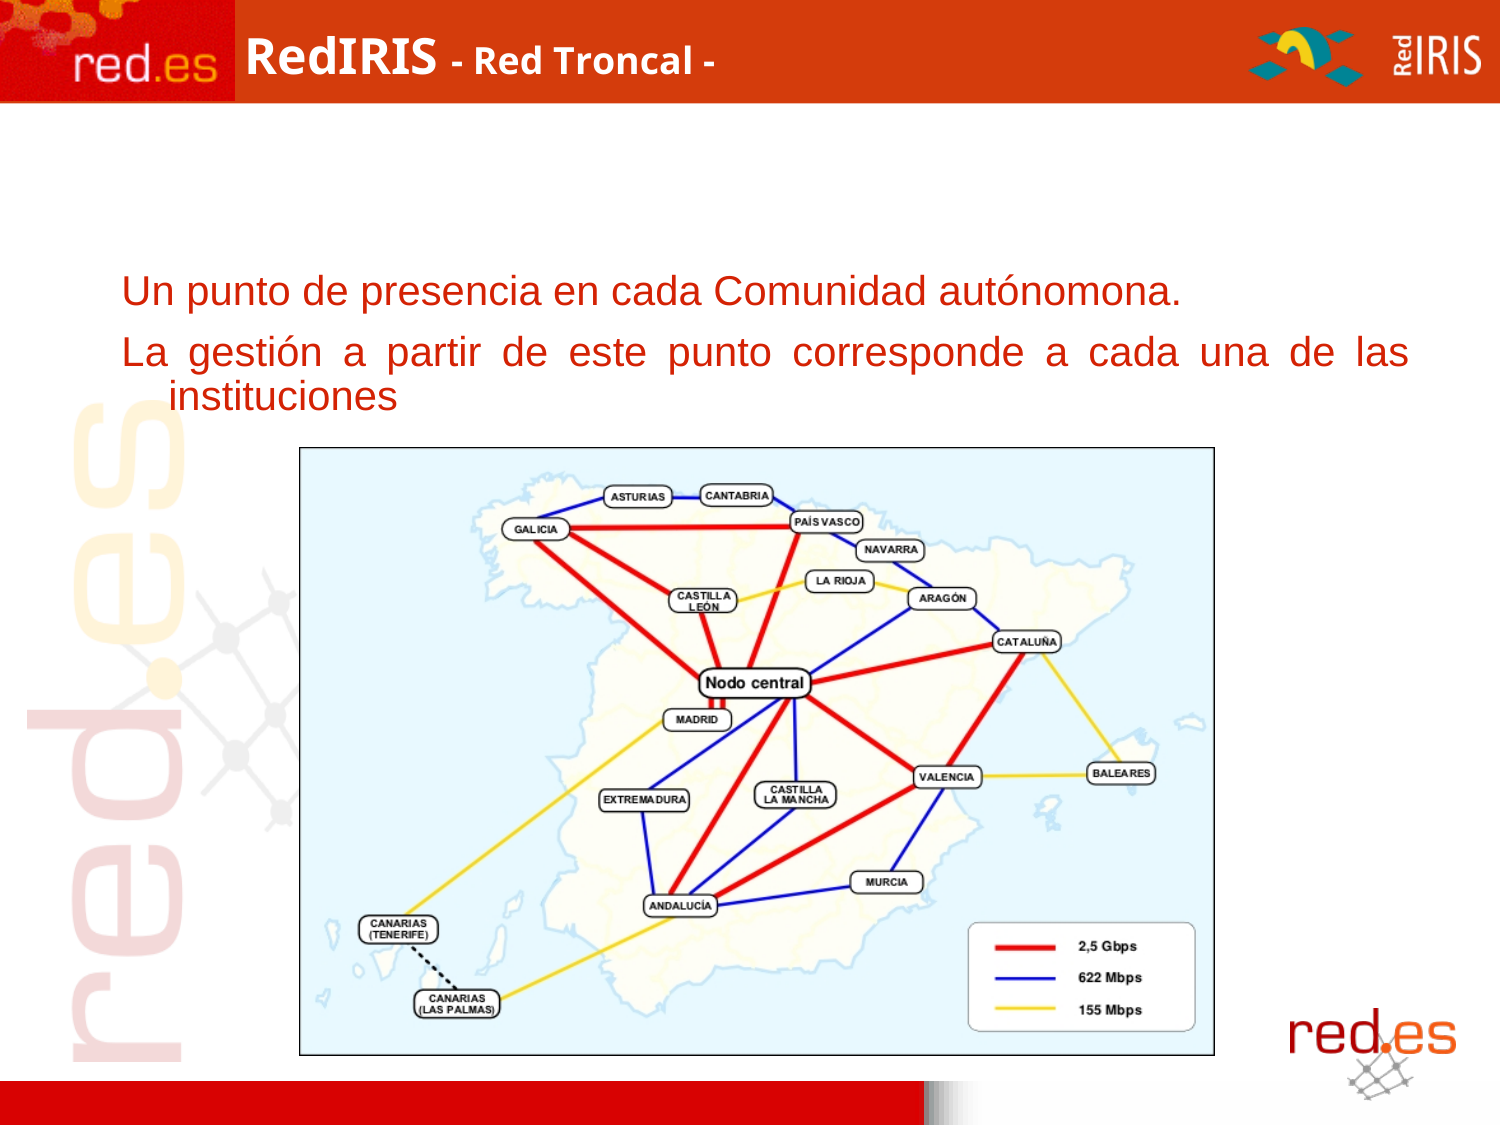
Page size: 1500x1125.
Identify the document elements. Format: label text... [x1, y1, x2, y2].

picture [0, 0, 235, 101]
picture [1412, 27, 1481, 87]
title RedIRIS - Red Troncal - [244, 16, 1412, 97]
picture [27, 400, 1215, 1062]
picture [0, 1008, 1500, 1125]
text_box Un punto de presencia en cada Comunidad autónomona. La gestión a partir de este punto corresponde a cada una de las instituciones [75, 262, 1426, 448]
